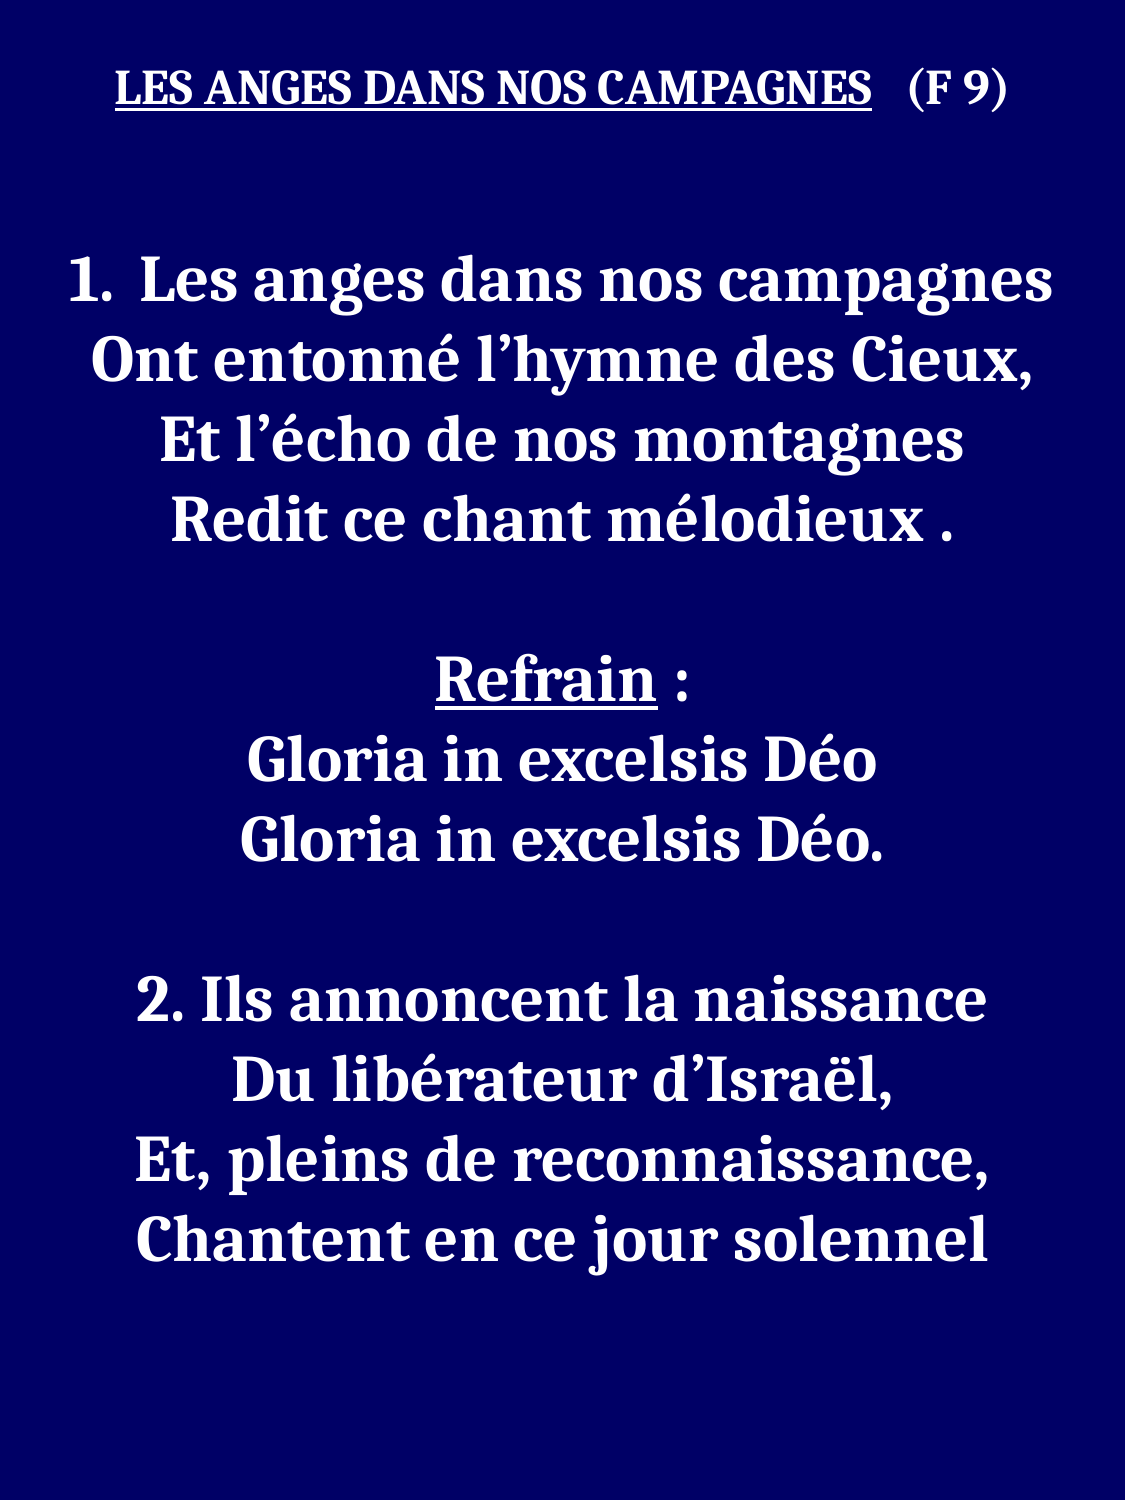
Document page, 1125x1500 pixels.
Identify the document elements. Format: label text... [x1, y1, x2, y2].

text_box LES ANGES DANS NOS CAMPAGNES (F 9) Les anges dans nos campagnes Ont entonné l’hymne des Cieux, Et l’écho de nos montagnes Redit ce chant mélodieux . Refrain : Gloria in excelsis Déo Gloria in excelsis Déo. 2. Ils annoncent la naissance Du libérateur d’Israël, Et, pleins de reconnaissance, Chantent en ce jour solennel [0, 47, 1125, 1282]
